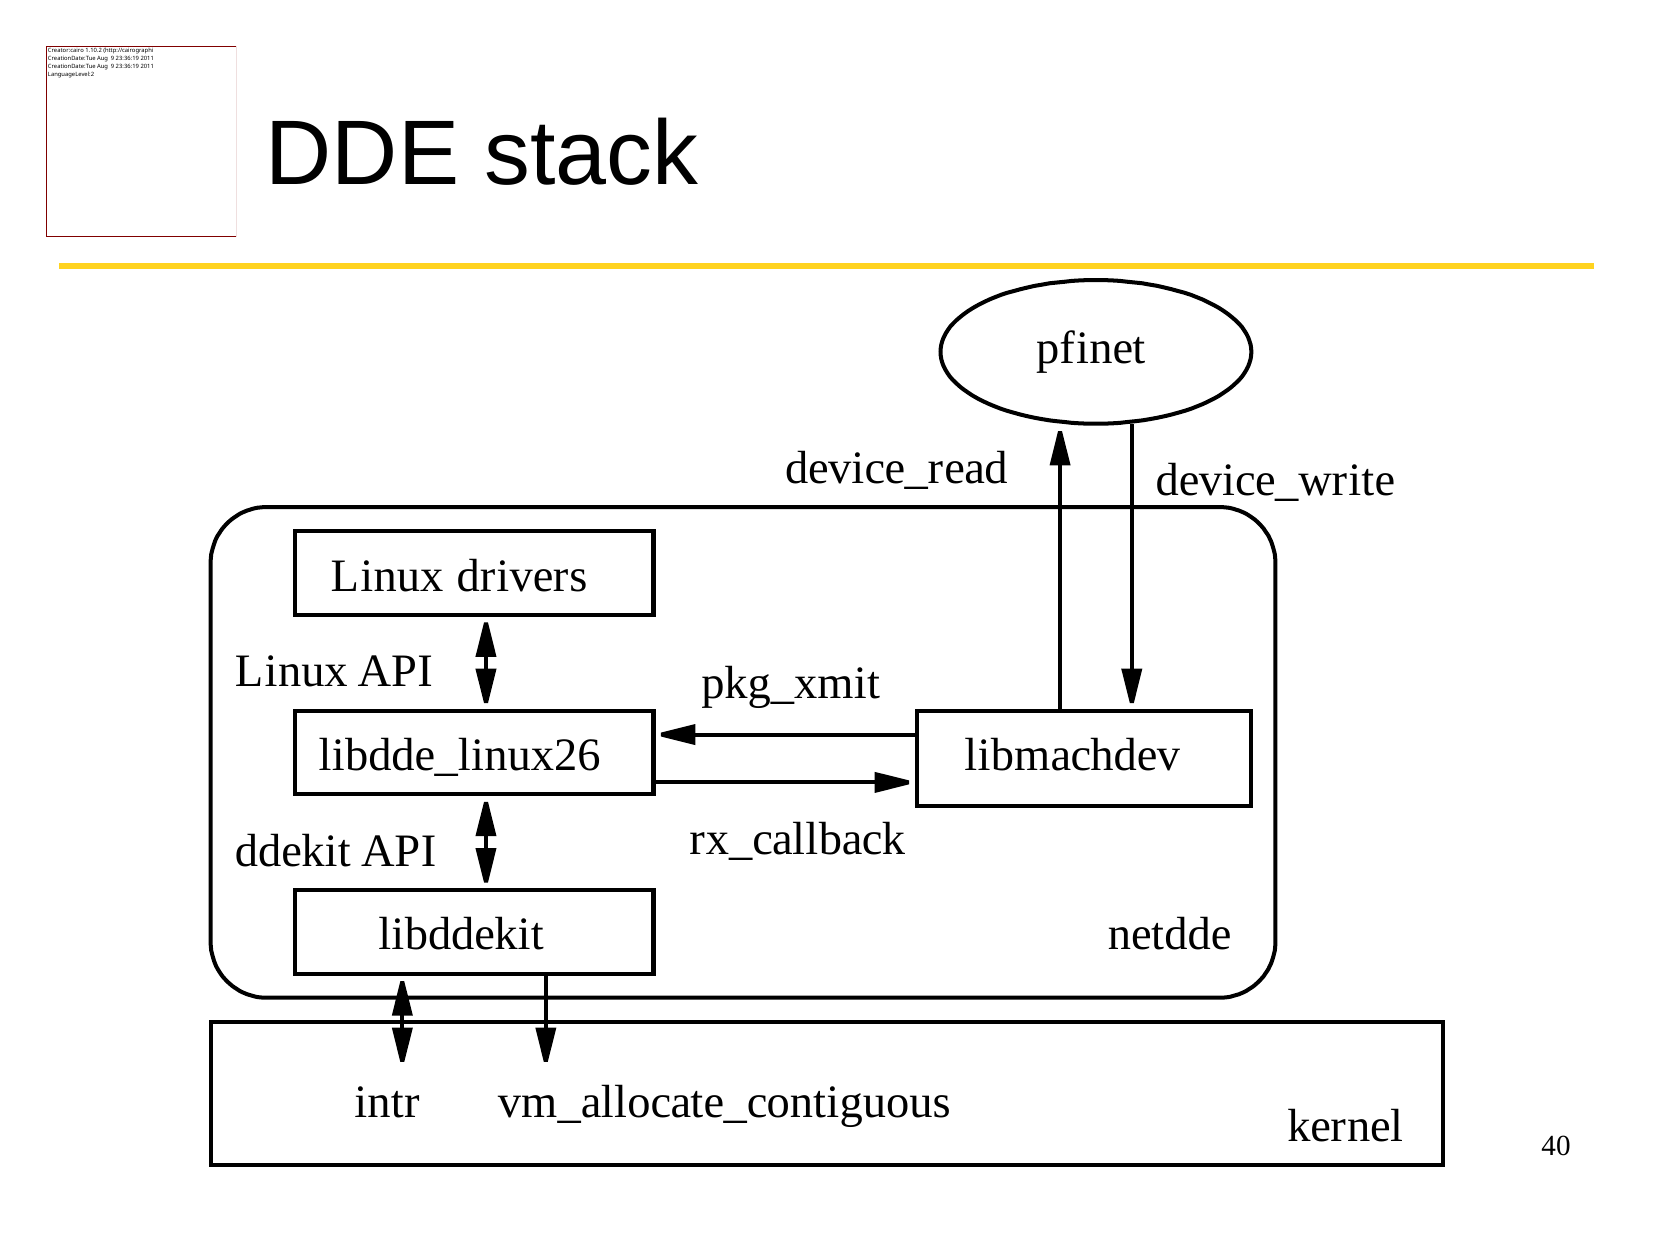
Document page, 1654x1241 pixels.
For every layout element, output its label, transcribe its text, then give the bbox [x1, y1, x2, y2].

title DDE stack [265, 49, 1571, 257]
picture [194, 265, 1459, 1182]
